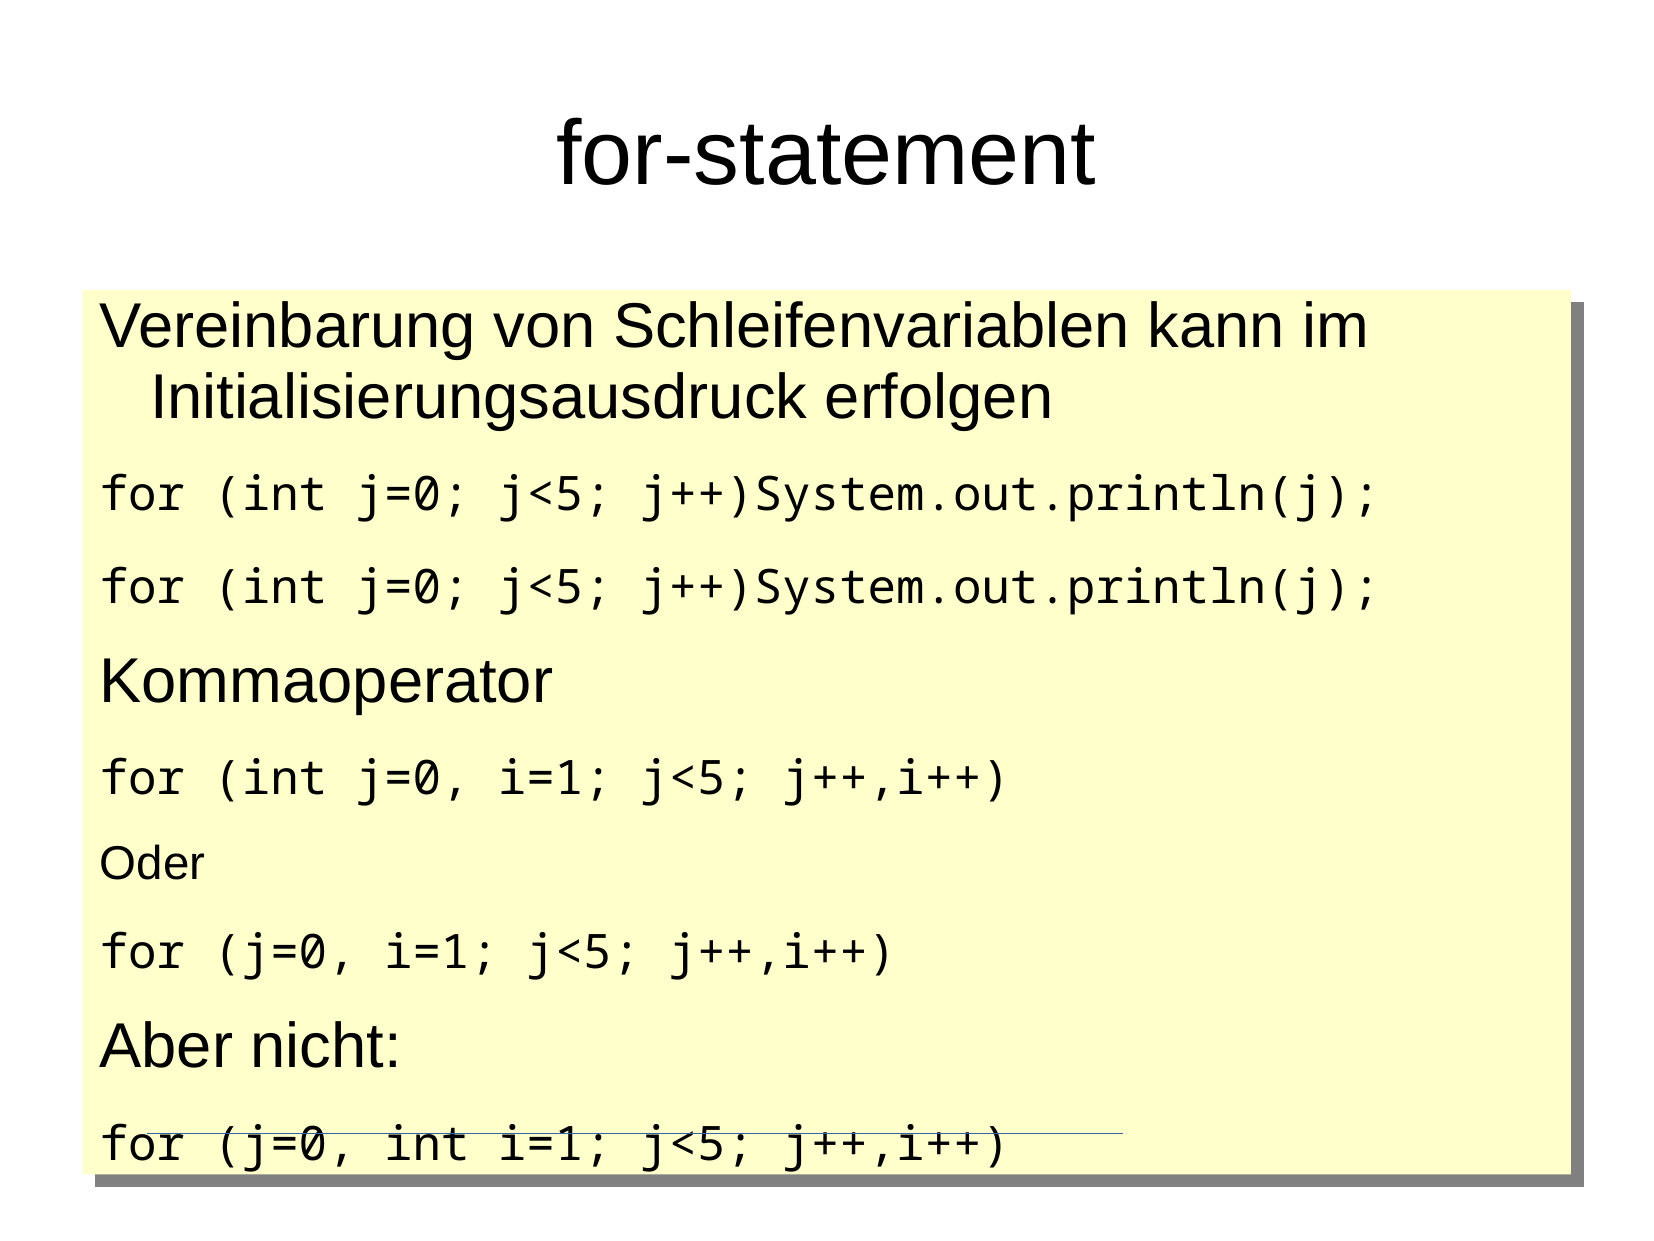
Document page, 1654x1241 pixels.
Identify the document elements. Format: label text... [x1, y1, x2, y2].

list Vereinbarung von Schleifenvariablen kann im Initialisierungsausdruck erfolgen for (int j=0; j<5; j++)System.out.println(j); for (int j=0; j<5; j++)System.out.println(j); Kommaoperator for (int j=0, i=1; j<5; j++,i++) Oder for (j=0, i=1; j<5; j++,i++) Aber nicht: for (j=0, int i=1; j<5; j++,i++) [82, 290, 1571, 1175]
title for-statement [82, 56, 1571, 250]
